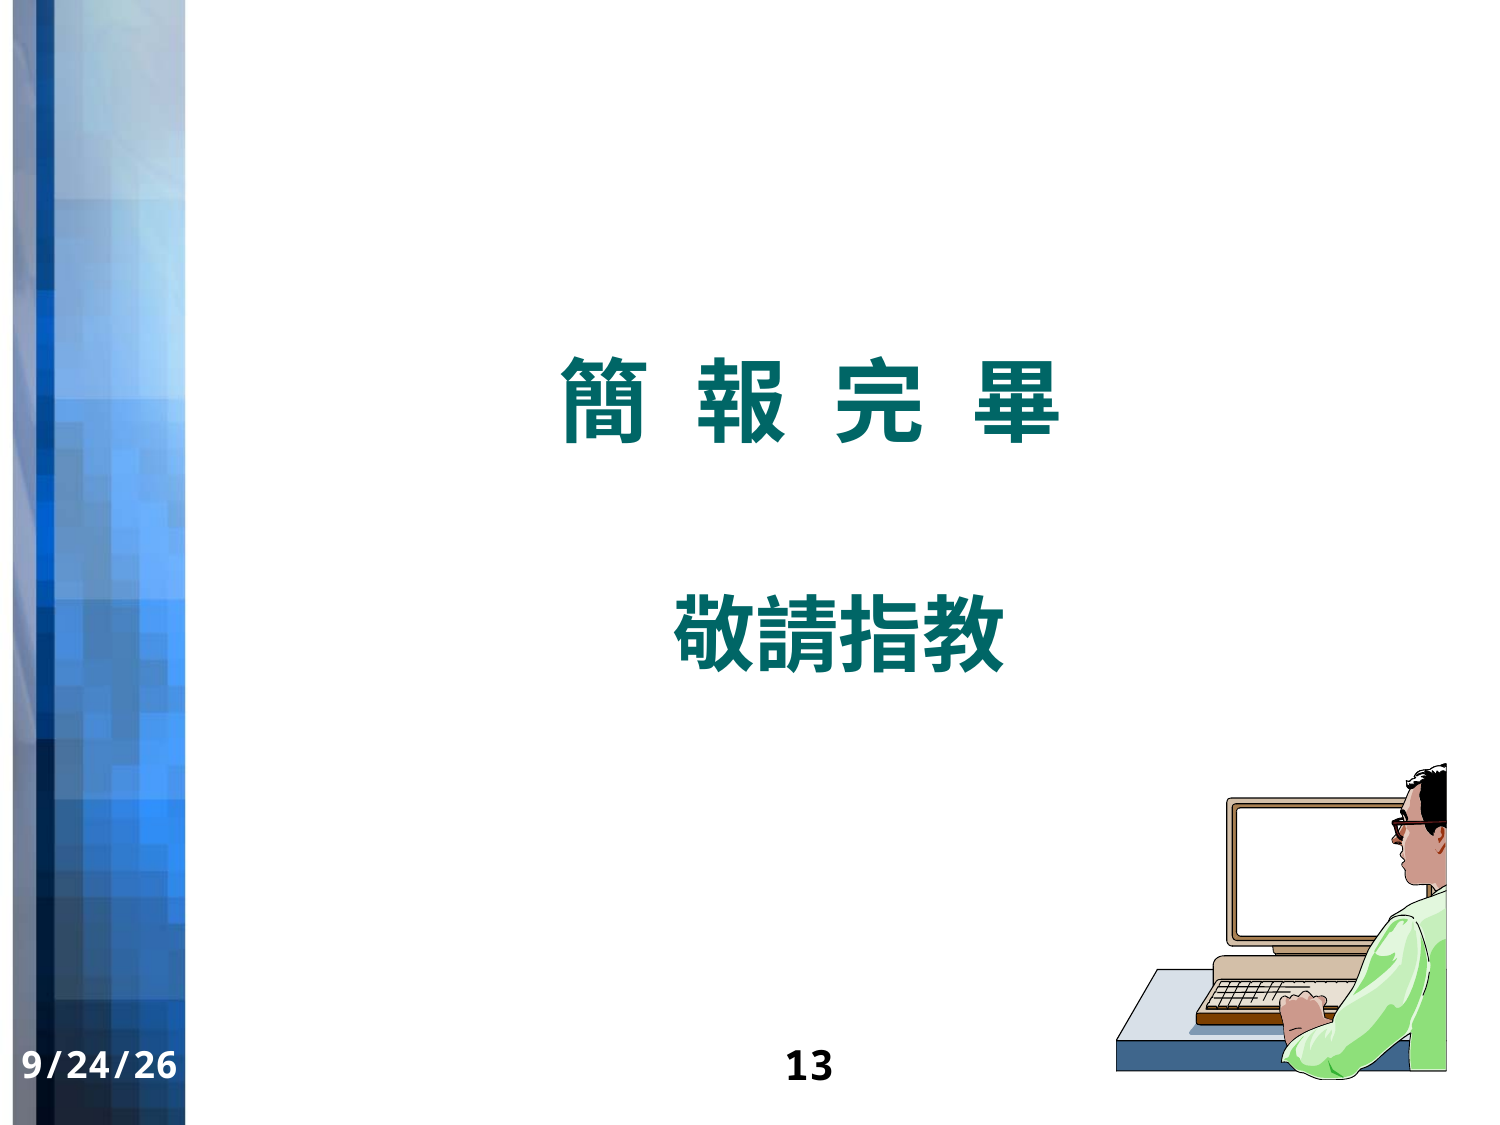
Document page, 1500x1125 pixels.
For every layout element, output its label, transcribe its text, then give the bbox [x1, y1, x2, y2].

chart [1116, 763, 1447, 1080]
list 簡 報 完 畢 敬請指教 [242, 314, 1324, 870]
